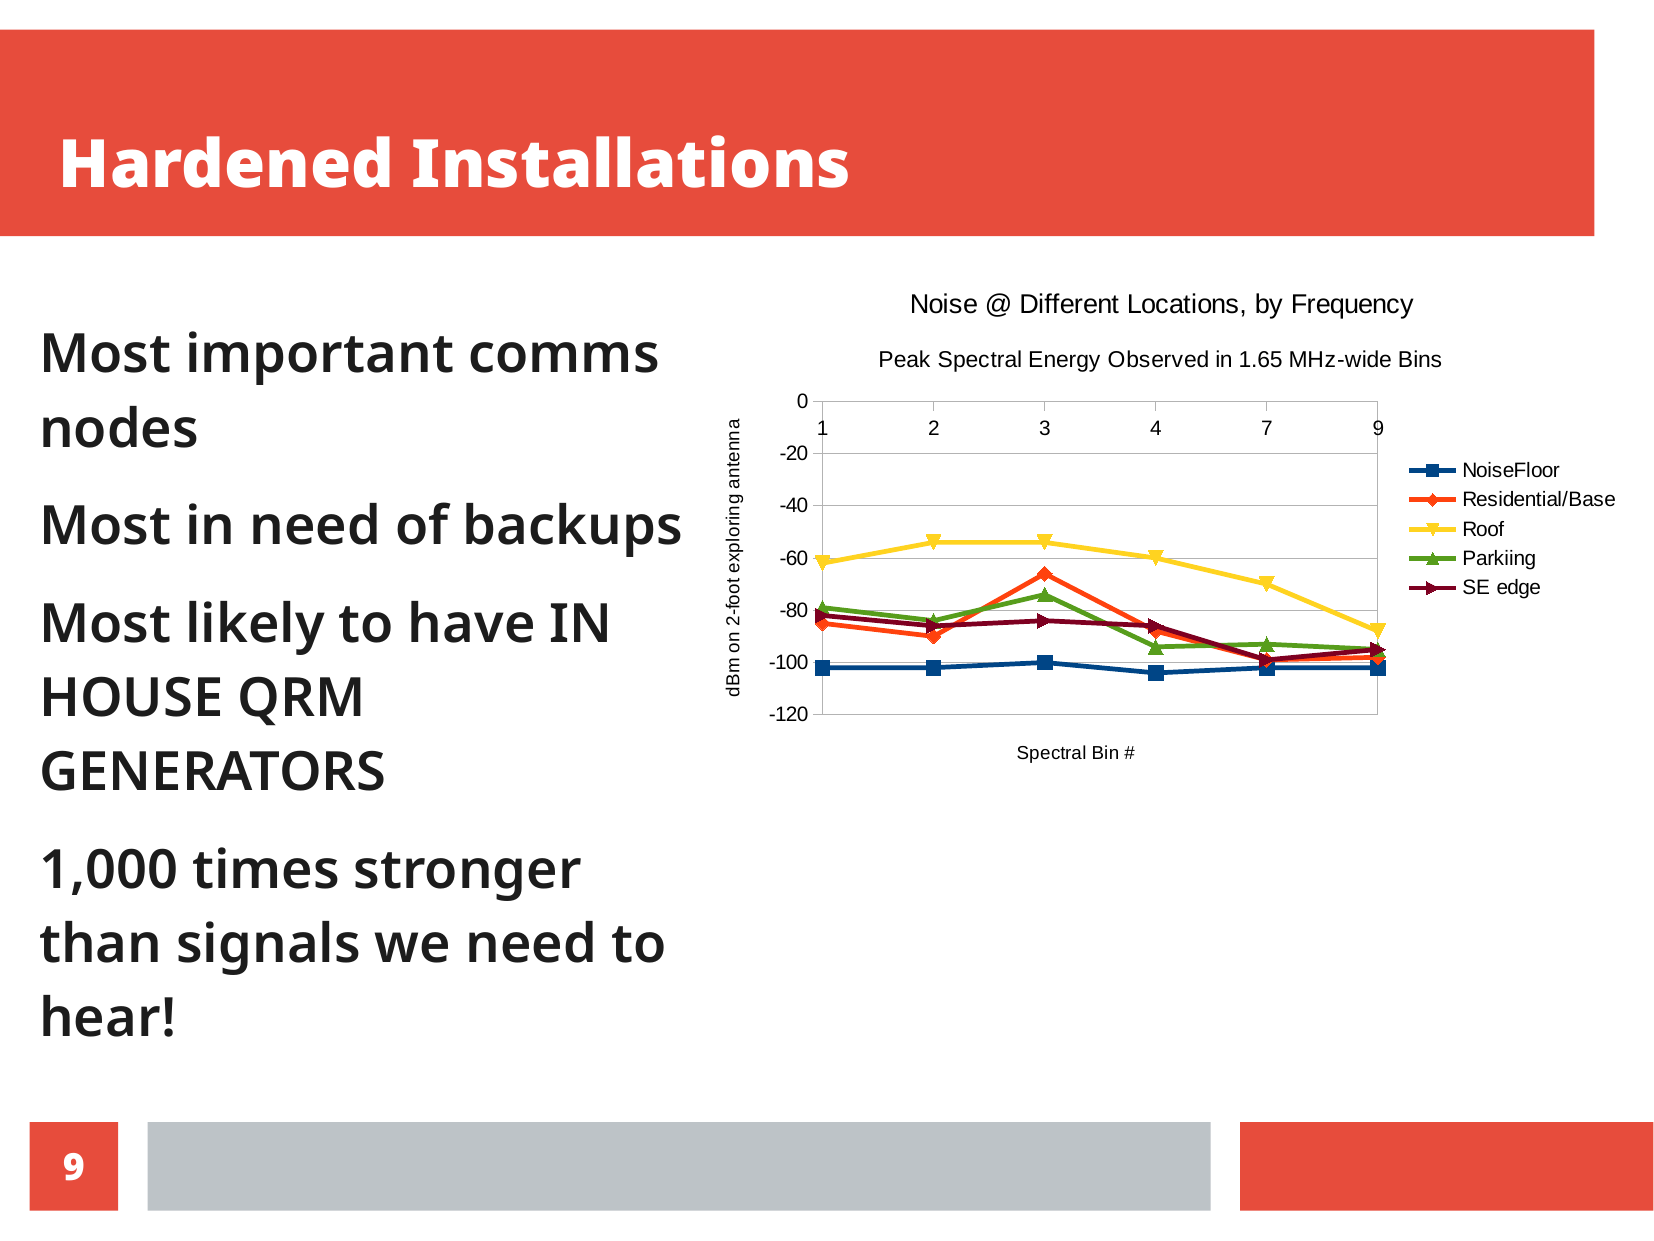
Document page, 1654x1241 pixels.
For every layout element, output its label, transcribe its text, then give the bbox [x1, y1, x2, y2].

list Most important comms nodes Most in need of backups Most likely to have IN HOUSE QRM GENERATORS 1,000 times stronger than signals we need to hear! [39, 315, 691, 1083]
title Hardened Installations [59, 59, 1595, 207]
chart [690, 263, 1635, 796]
